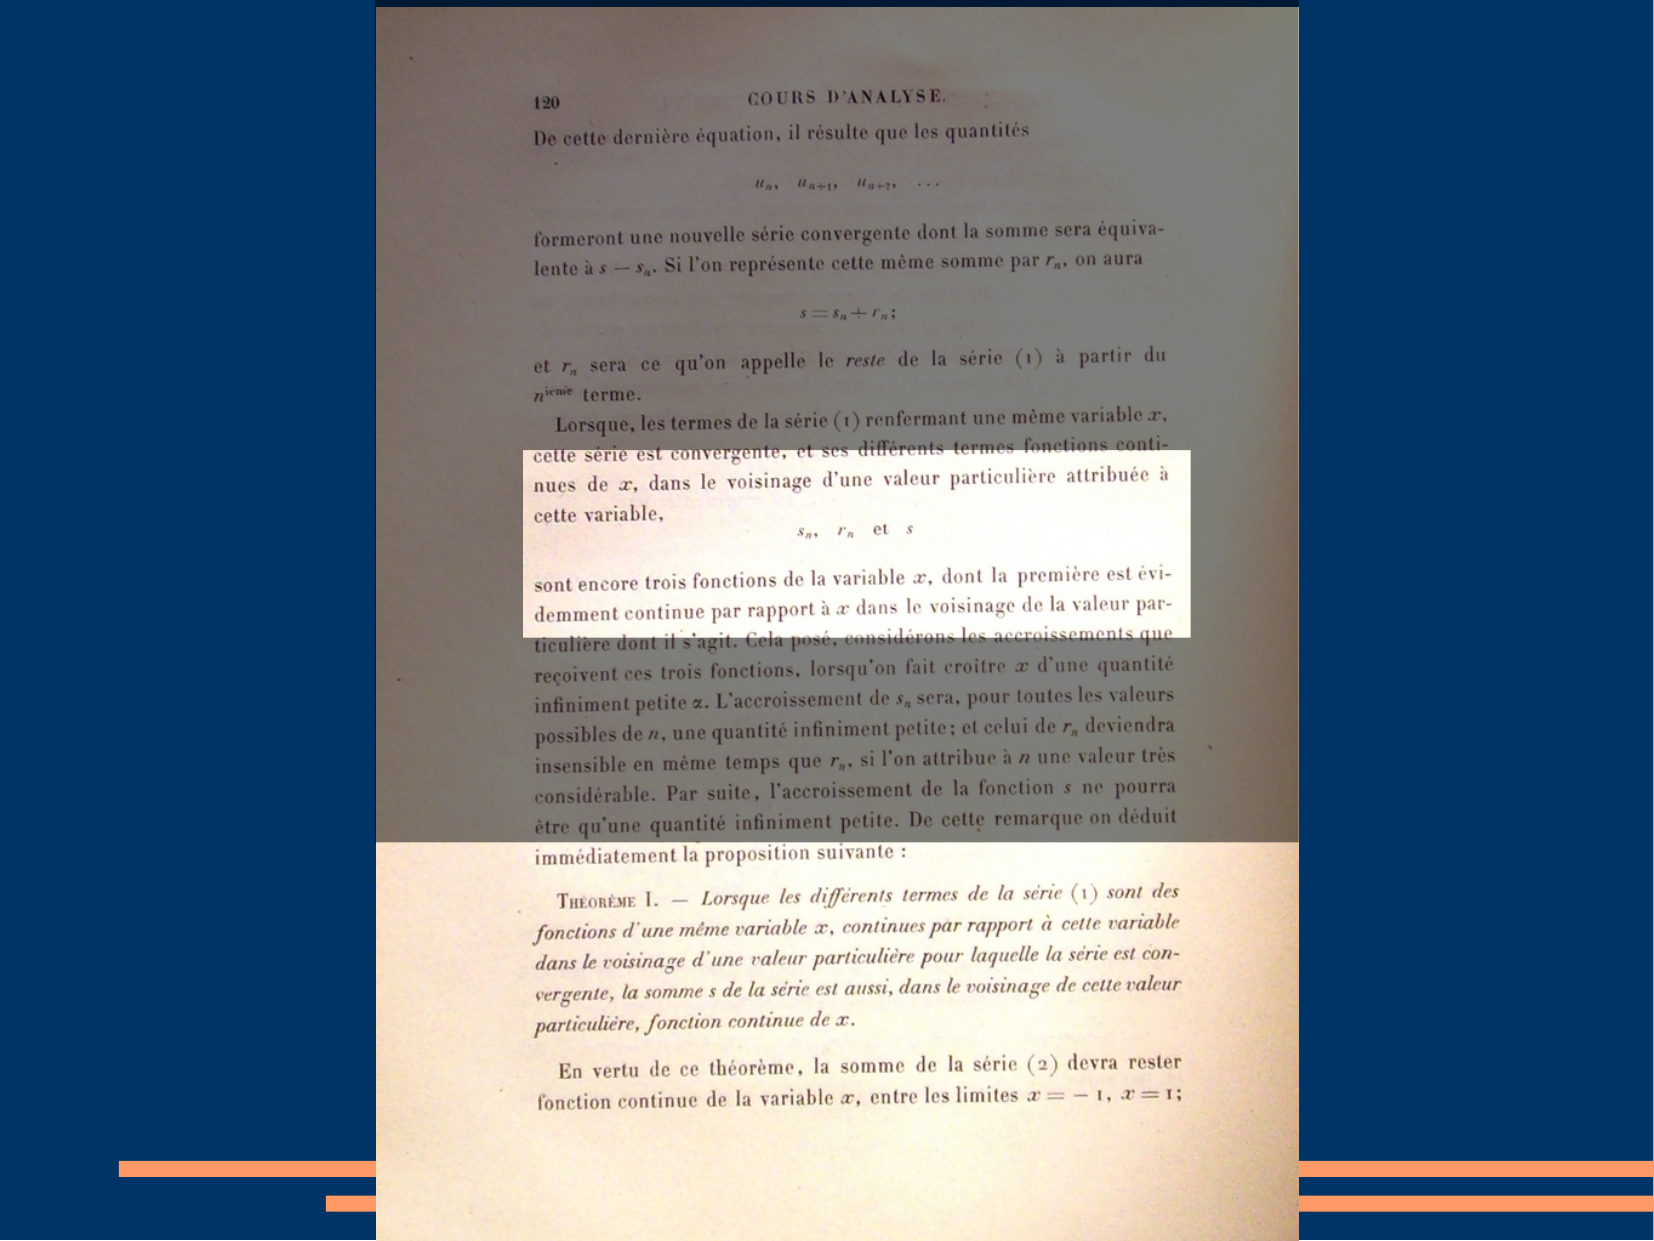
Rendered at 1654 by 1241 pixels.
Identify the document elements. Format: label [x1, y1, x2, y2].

picture [523, 451, 1190, 637]
text_box [375, 0, 1299, 843]
picture [376, 843, 1299, 1241]
